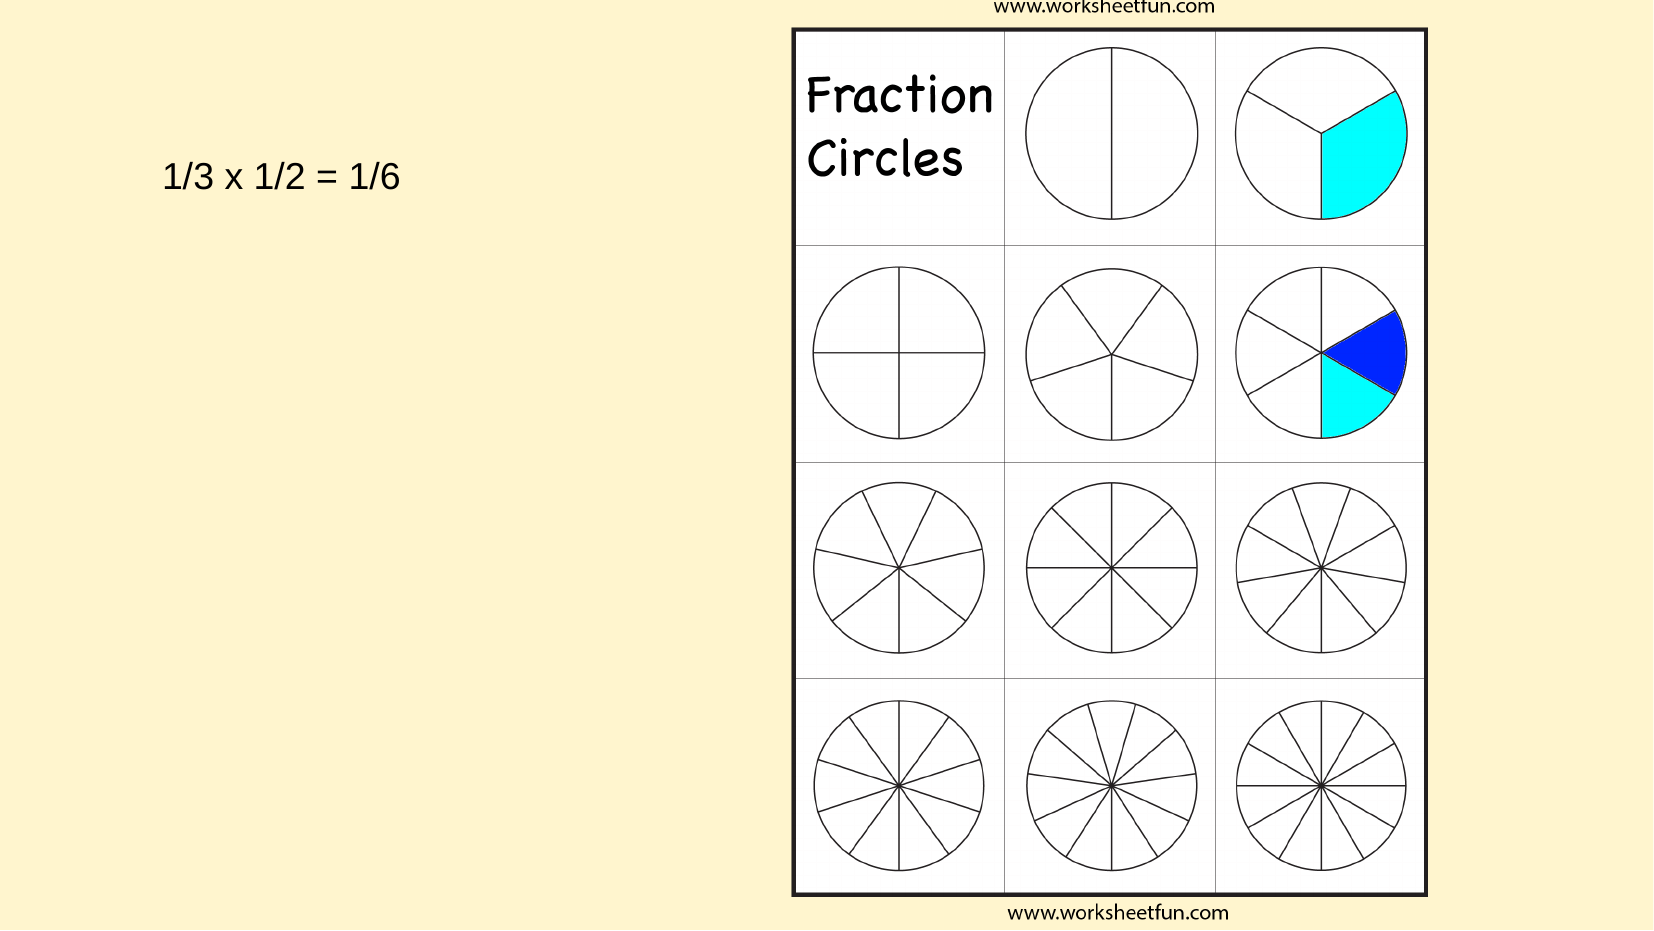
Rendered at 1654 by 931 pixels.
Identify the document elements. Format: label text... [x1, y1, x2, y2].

picture [791, 0, 1428, 925]
text_box 1/3 x 1/2 = 1/6 [147, 147, 416, 205]
